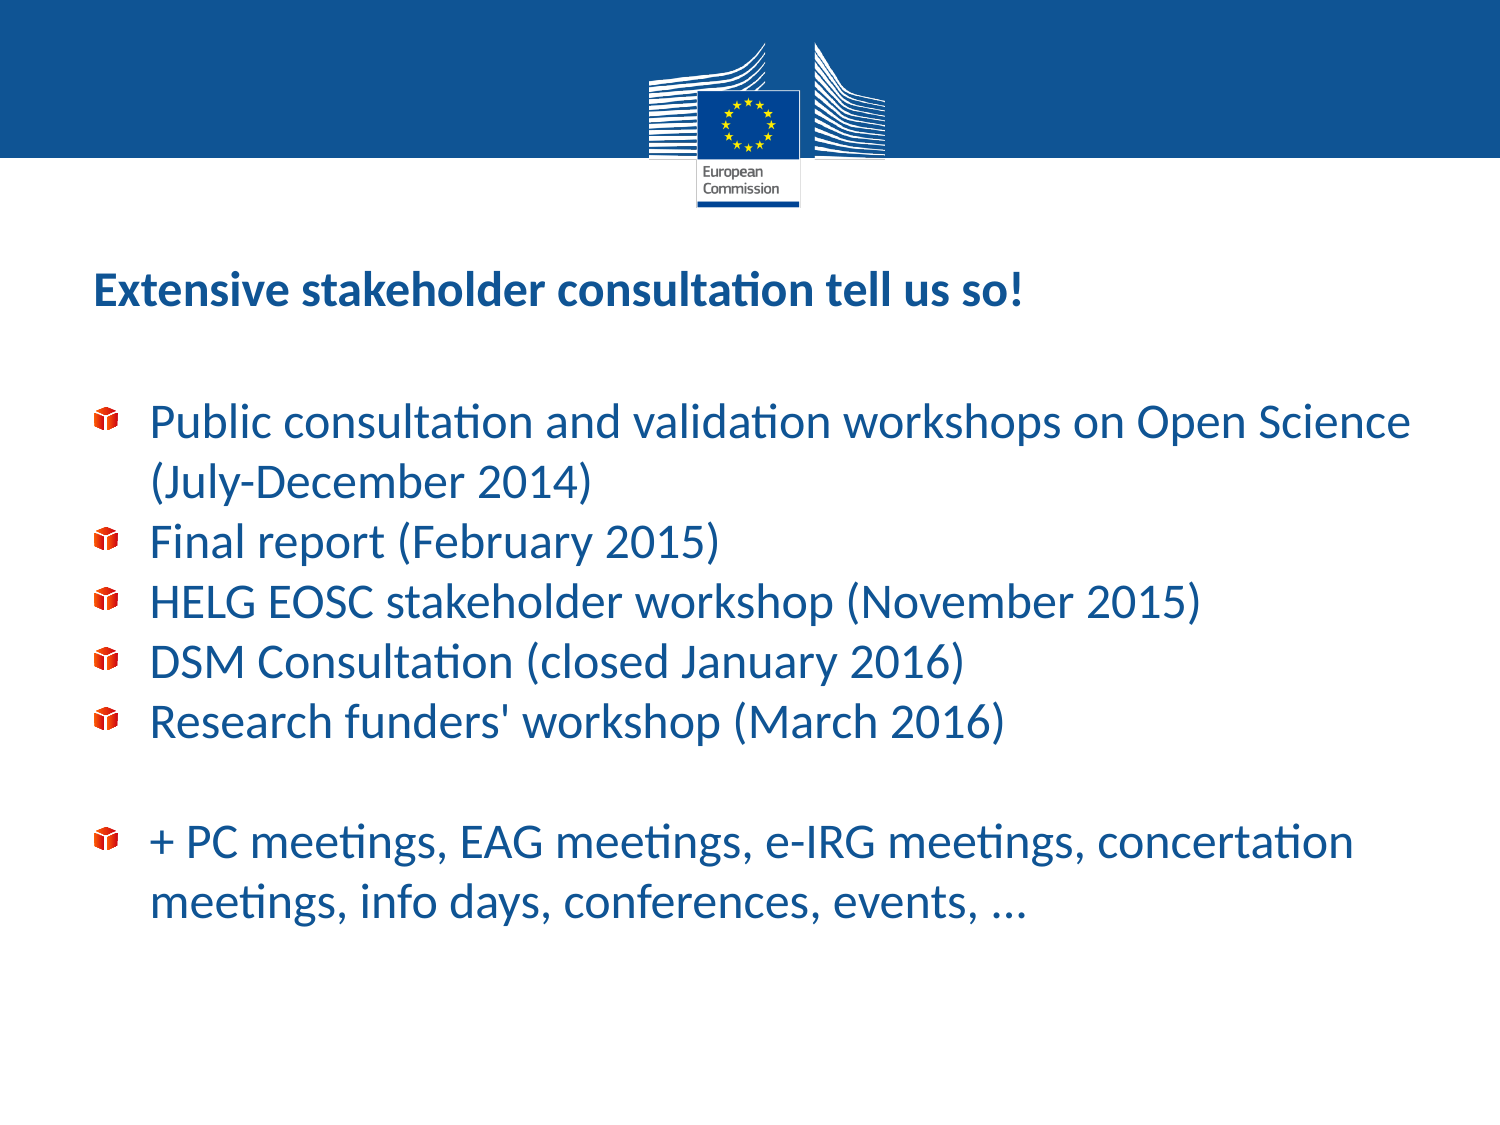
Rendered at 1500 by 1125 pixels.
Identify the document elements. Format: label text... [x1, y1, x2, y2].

picture [649, 42, 885, 208]
list Extensive stakeholder consultation tell us so! Public consultation and validation workshops on Open Science (July-December 2014) Final report (February 2015) HELG EOSC stakeholder workshop (November 2015) DSM Consultation (closed January 2016) Research funders' workshop (March 2016) + PC meetings, EAG meetings, e-IRG meetings, concertation meetings, info days, conferences, events, ... [78, 248, 1441, 1087]
